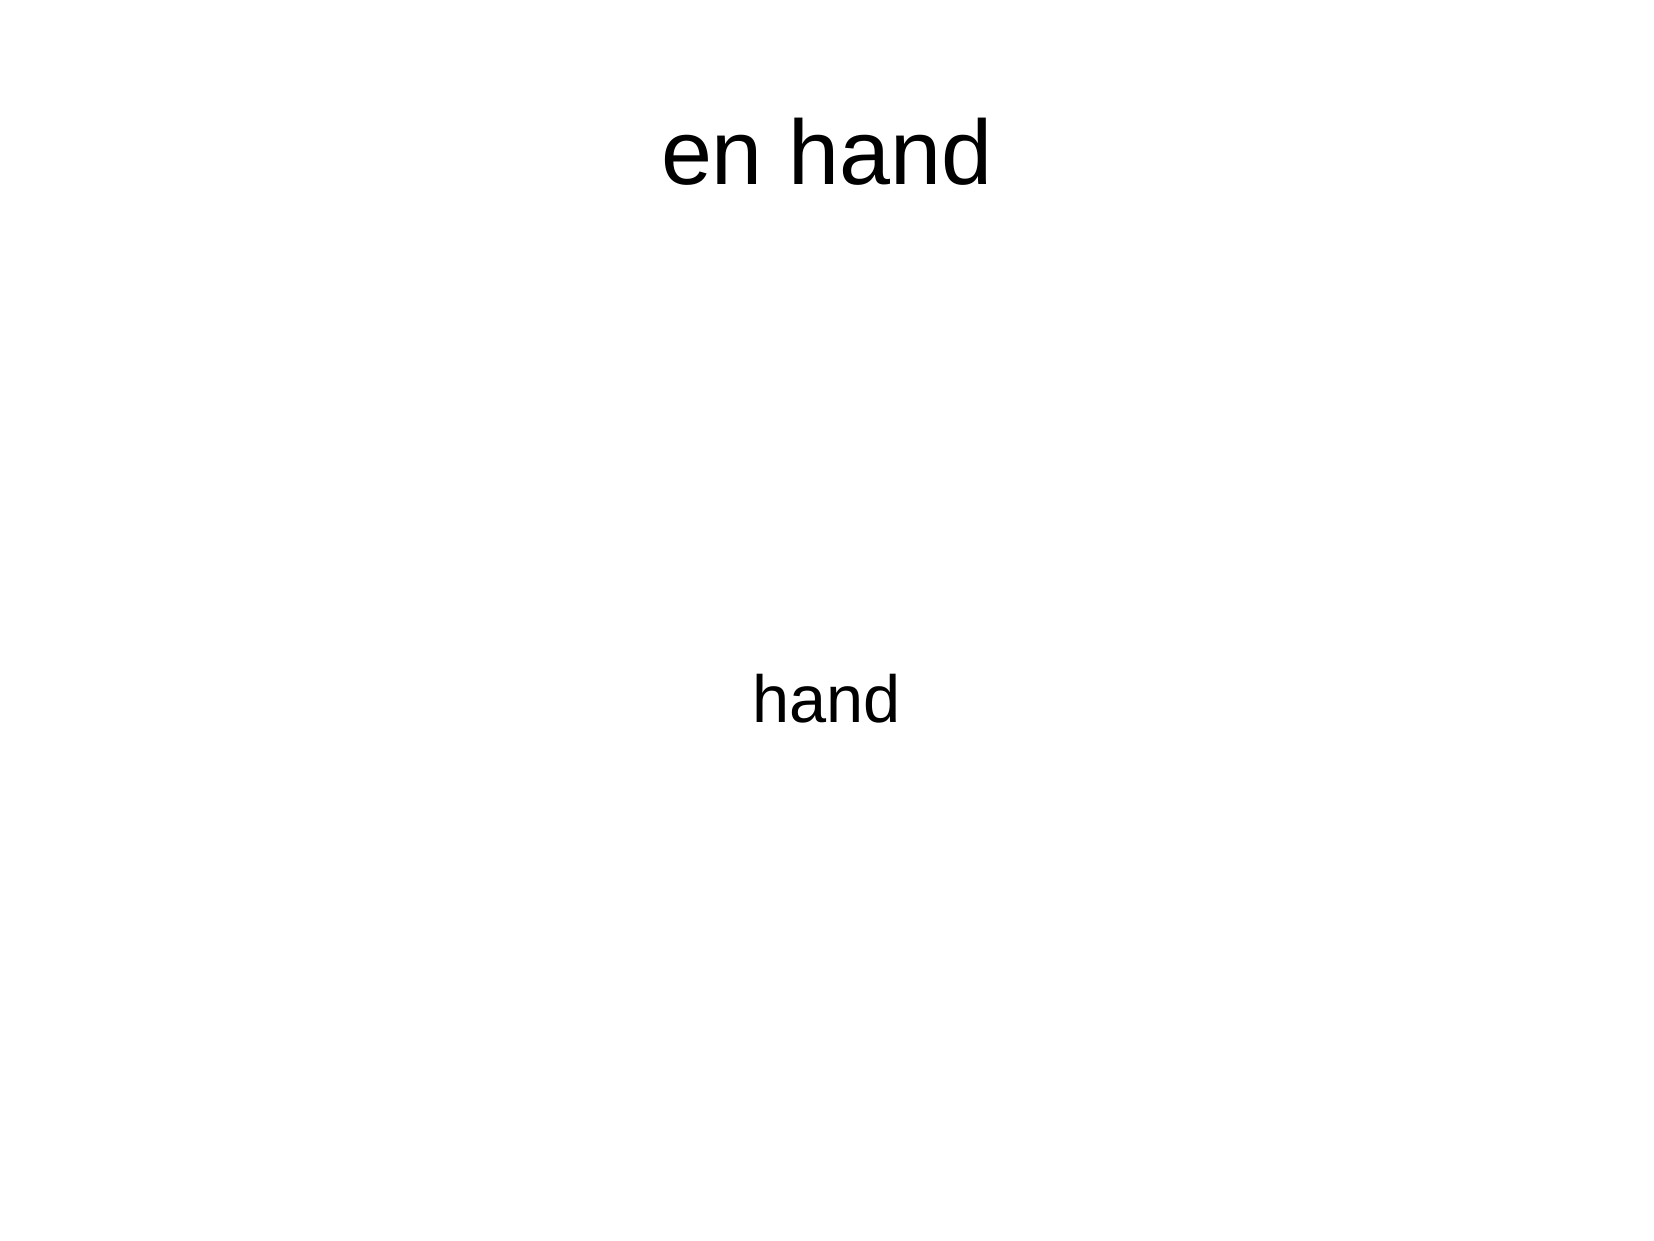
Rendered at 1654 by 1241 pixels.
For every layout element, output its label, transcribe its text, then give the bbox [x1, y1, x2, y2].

title en hand [82, 56, 1571, 250]
subtitle hand [82, 297, 1571, 1102]
